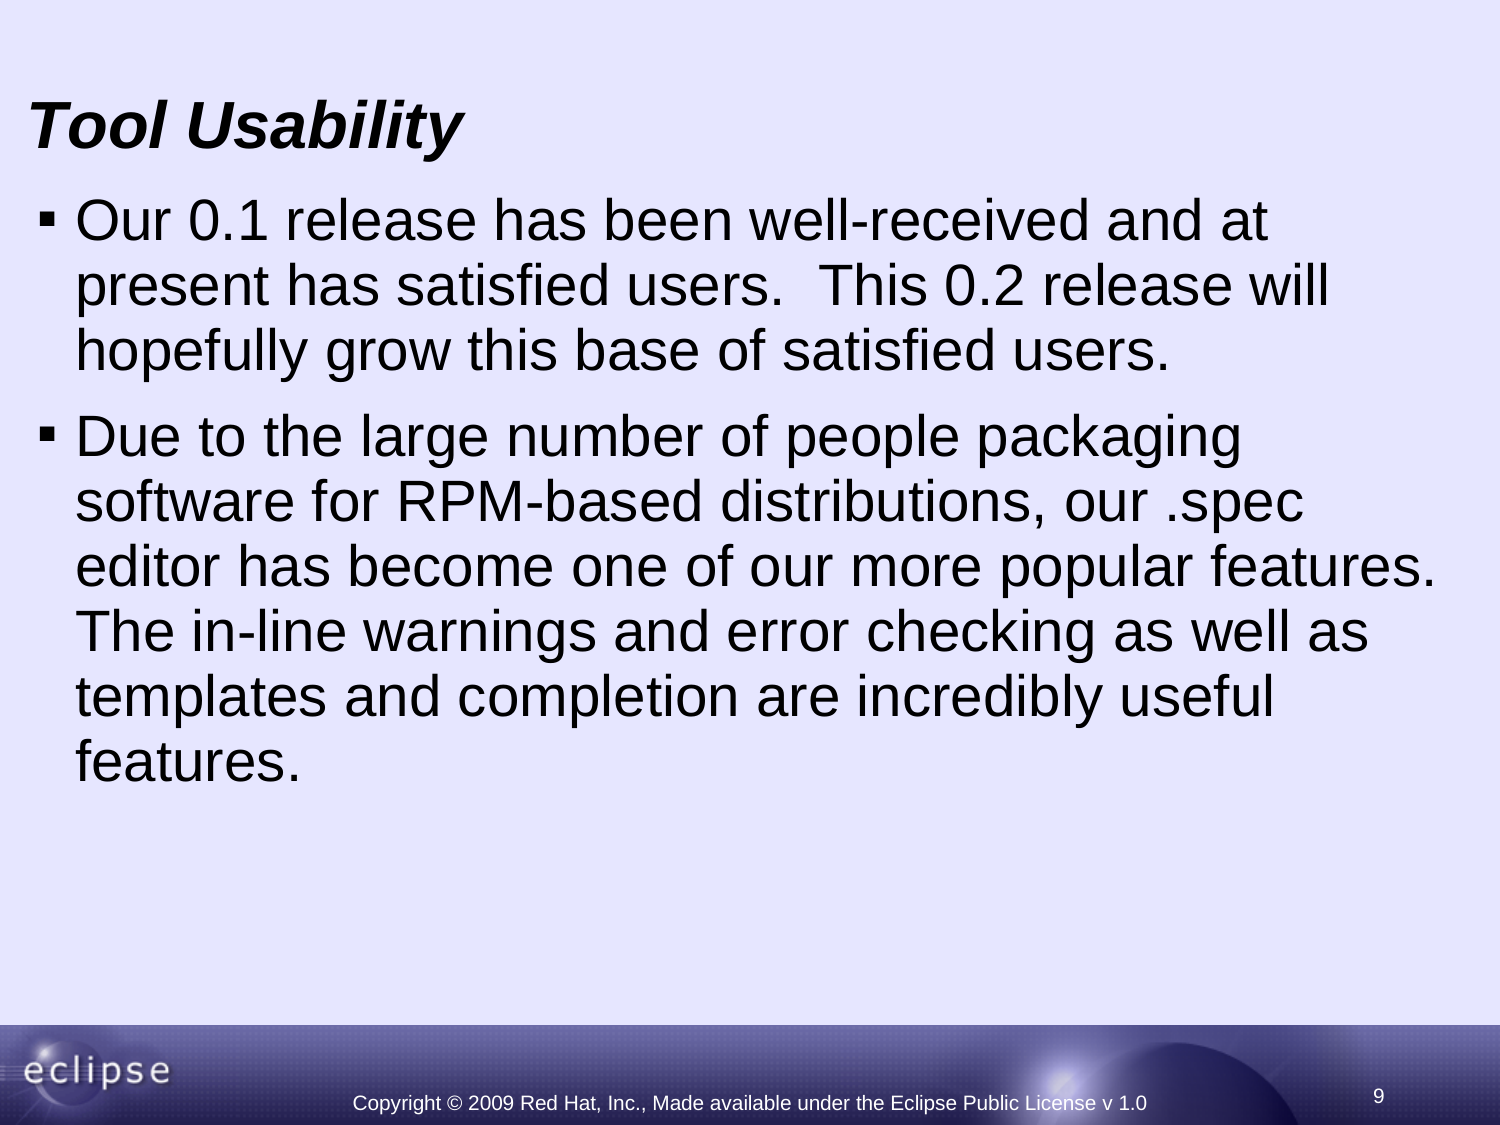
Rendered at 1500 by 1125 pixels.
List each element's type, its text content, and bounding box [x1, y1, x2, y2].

list Our 0.1 release has been well-received and at present has satisfied users. This 0.2 release will hopefully grow this base of satisfied users. Due to the large number of people packaging software for RPM-based distributions, our .spec editor has become one of our more popular features. The in-line warnings and error checking as well as templates and completion are incredibly useful features. [37, 187, 1463, 1021]
title Tool Usability [26, 84, 1474, 172]
picture [0, 1025, 1500, 1125]
